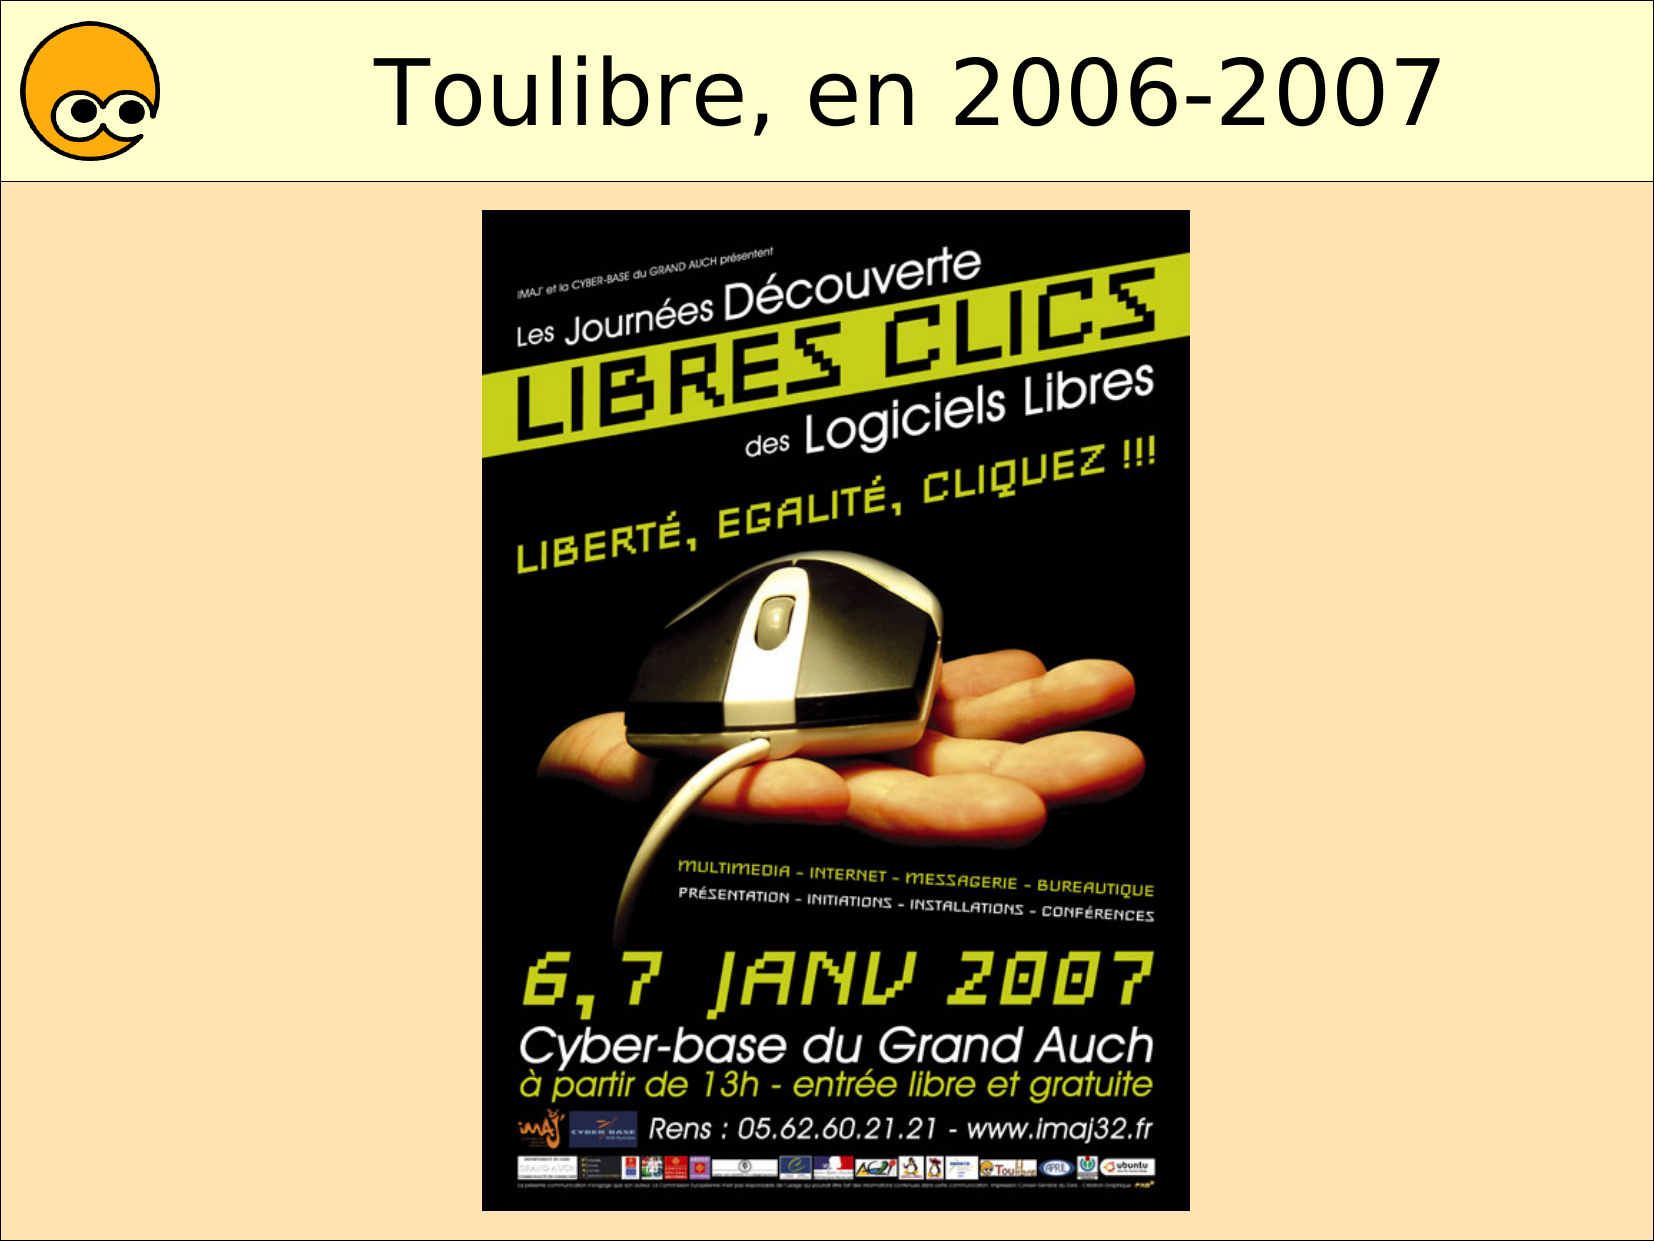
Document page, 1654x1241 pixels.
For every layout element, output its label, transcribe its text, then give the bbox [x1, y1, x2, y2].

picture [482, 210, 1190, 1211]
title Toulibre, en 2006-2007 [203, 39, 1620, 147]
picture [20, 21, 160, 161]
